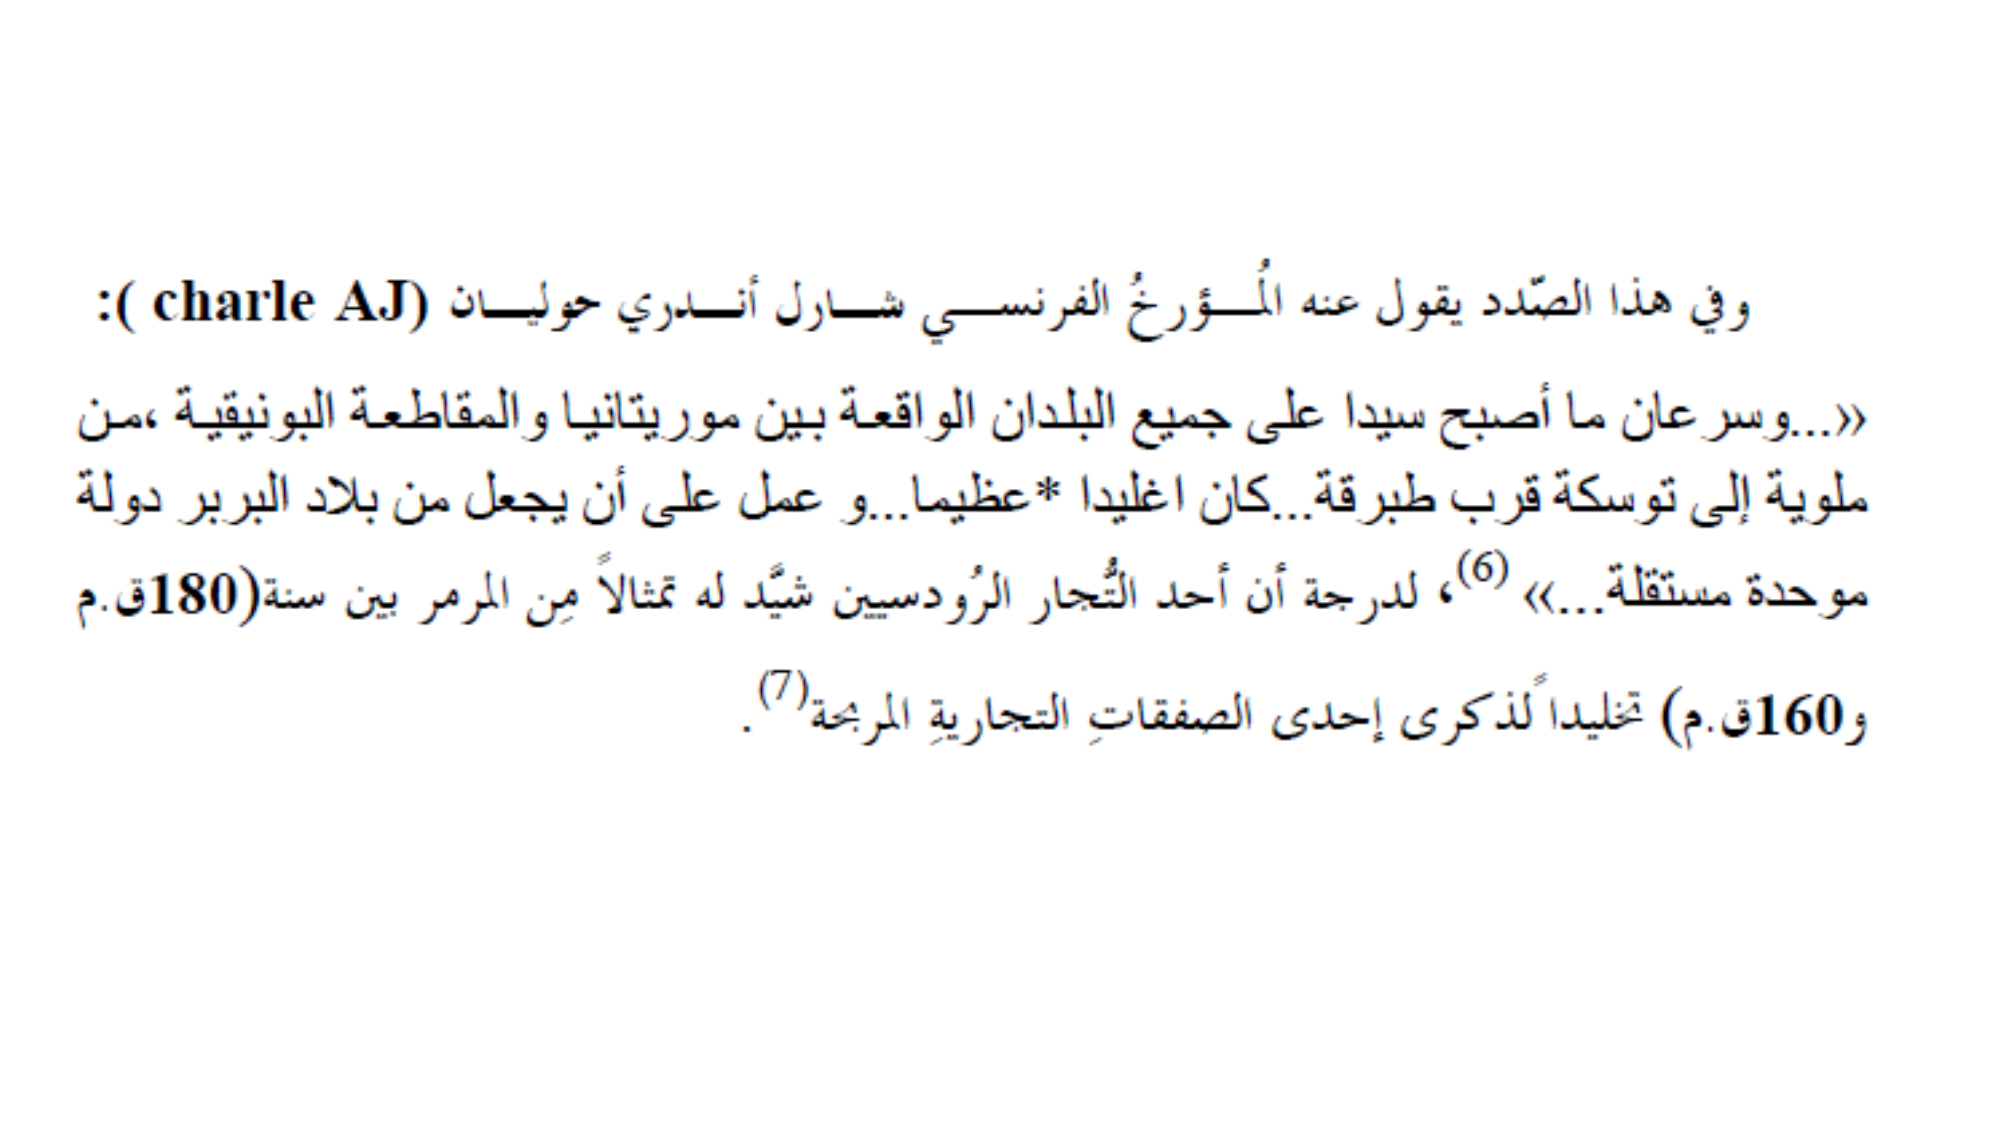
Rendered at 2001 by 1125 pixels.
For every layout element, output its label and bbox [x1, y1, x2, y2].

picture [51, 246, 1913, 883]
